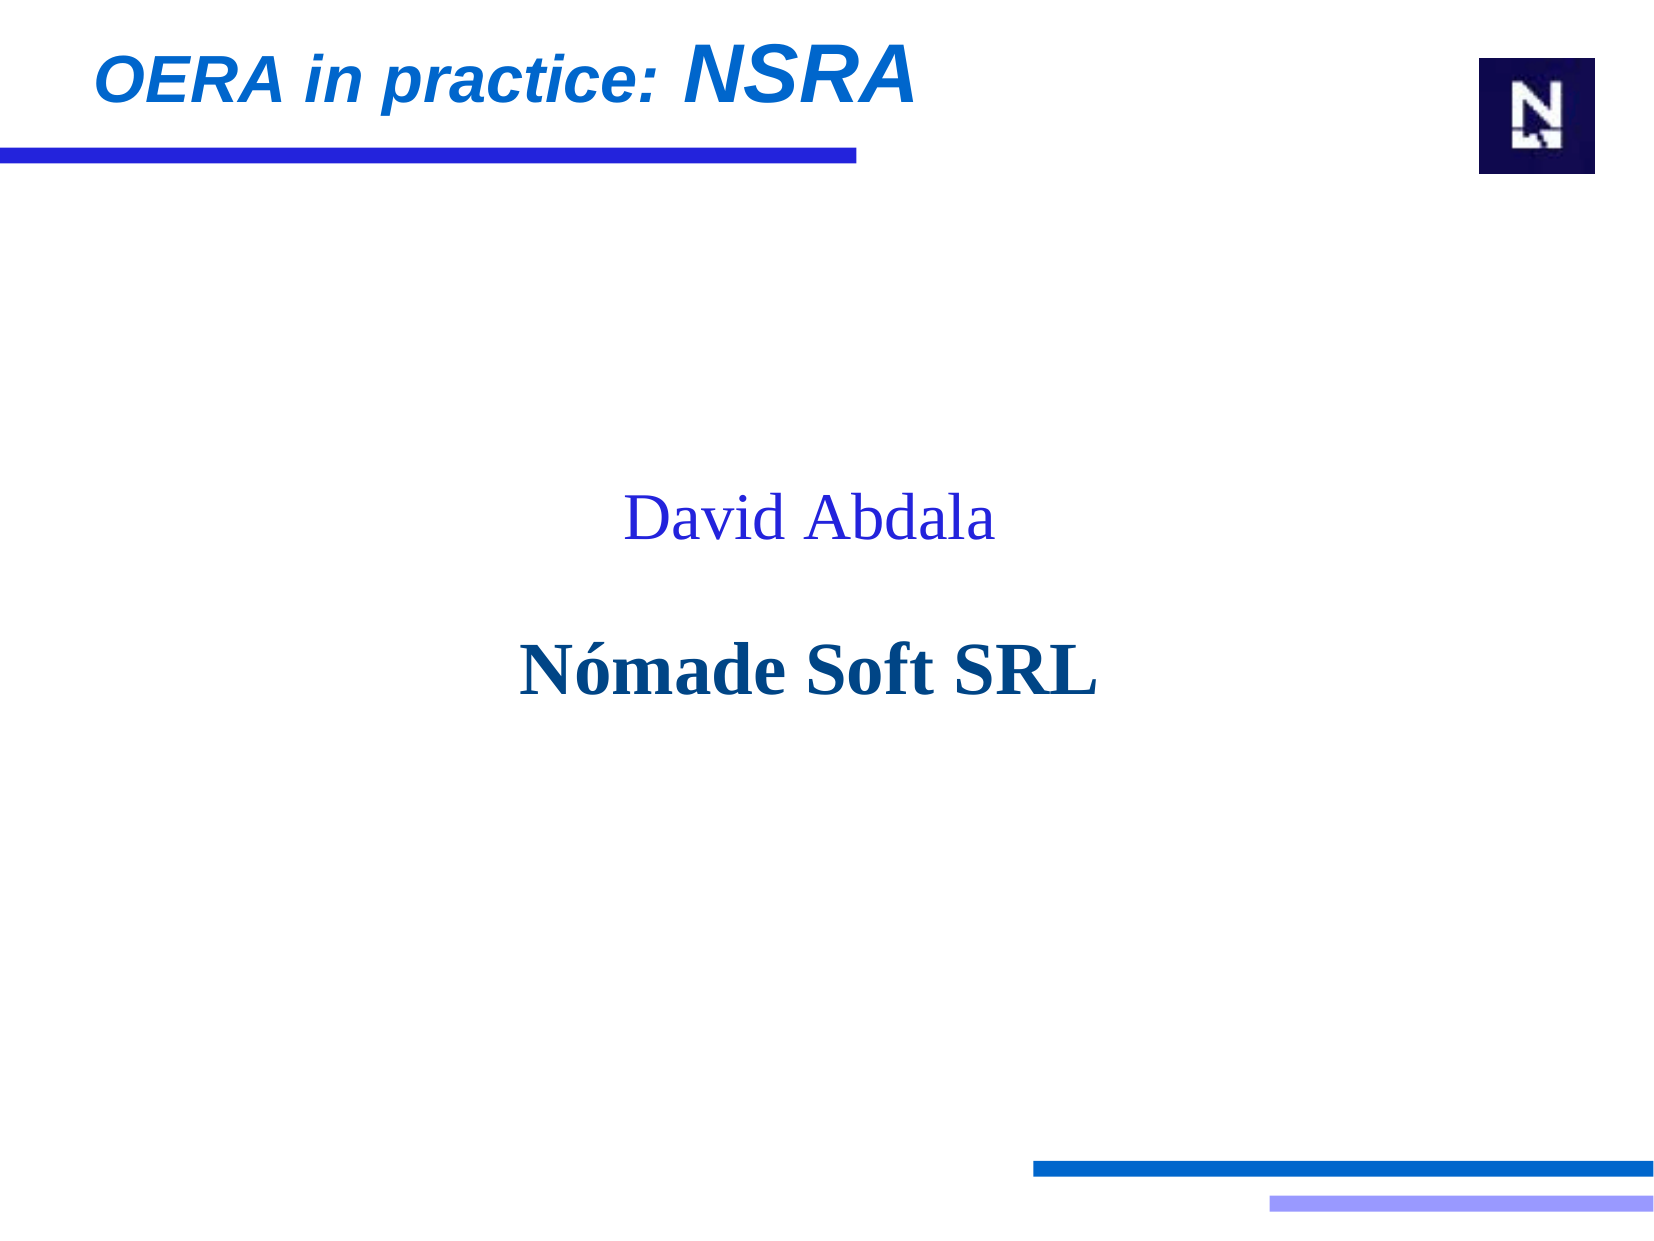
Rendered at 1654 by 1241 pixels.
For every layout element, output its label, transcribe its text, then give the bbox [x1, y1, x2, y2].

picture [1479, 58, 1595, 174]
subtitle David Abdala Nómade Soft SRL [59, 206, 1561, 1132]
title OERA in practice: NSRA [93, 0, 1506, 148]
